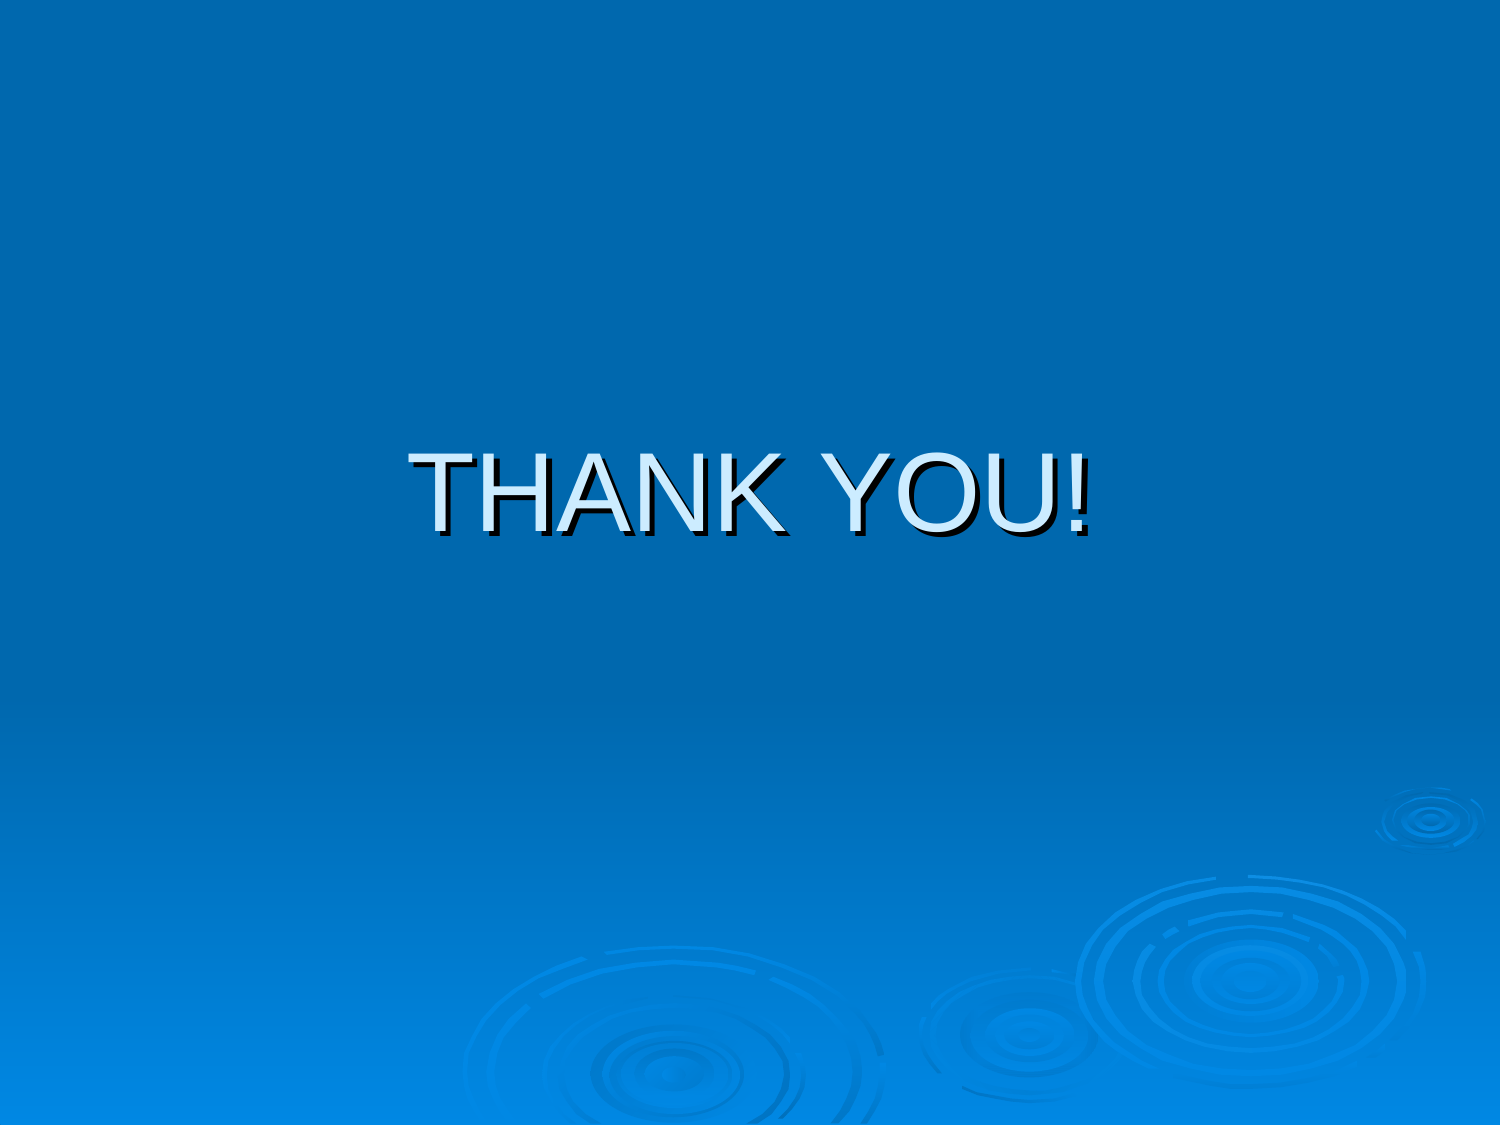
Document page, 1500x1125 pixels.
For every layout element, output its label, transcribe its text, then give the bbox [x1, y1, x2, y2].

title THANK YOU! [112, 277, 1388, 563]
